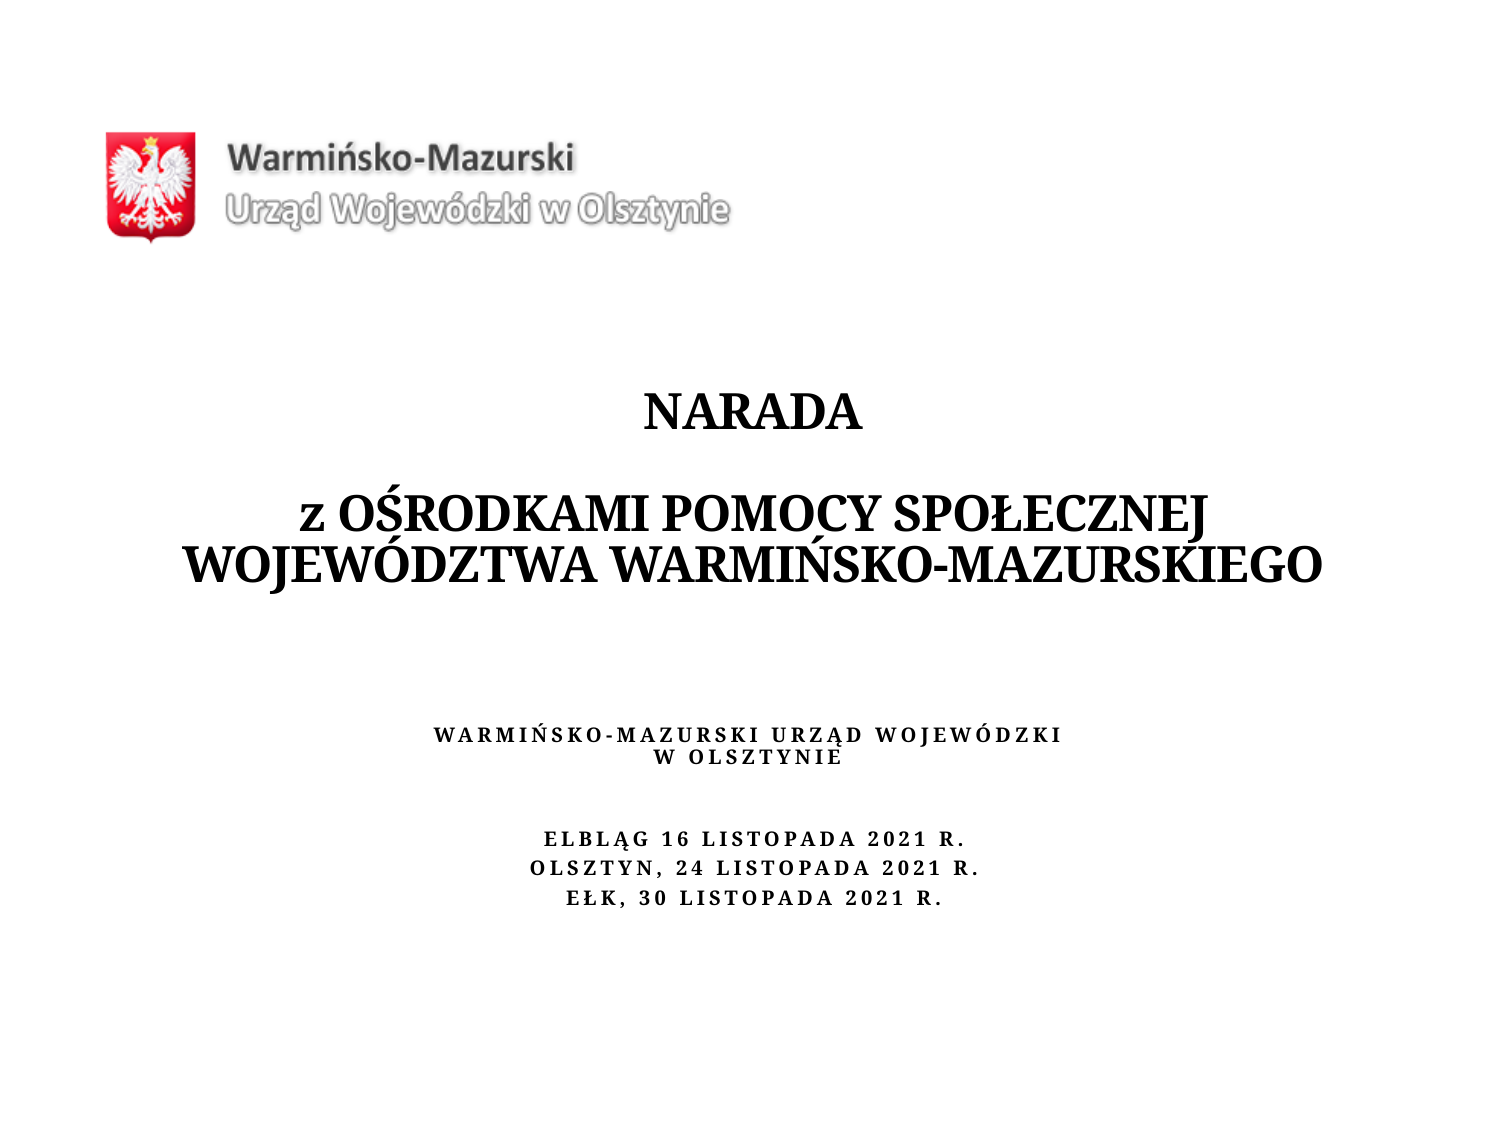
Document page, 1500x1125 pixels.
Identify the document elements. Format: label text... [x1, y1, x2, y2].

picture [45, 57, 819, 299]
title NARADA z OŚRODKAMI POMOCY SPOŁECZNEJ WOJEWÓDZTWA WARMIŃSKO-MAZURSKIEGO [135, 24, 1373, 600]
subtitle WARMIŃSKO-MAZURSKI URZĄD WOJEWÓDZKI W OLSZTYNIE Elbląg 16 listopada 2021 R. Olsztyn, 24 LISTOPADA 2021 r. Ełk, 30 listopada 2021 r. [135, 717, 1373, 919]
